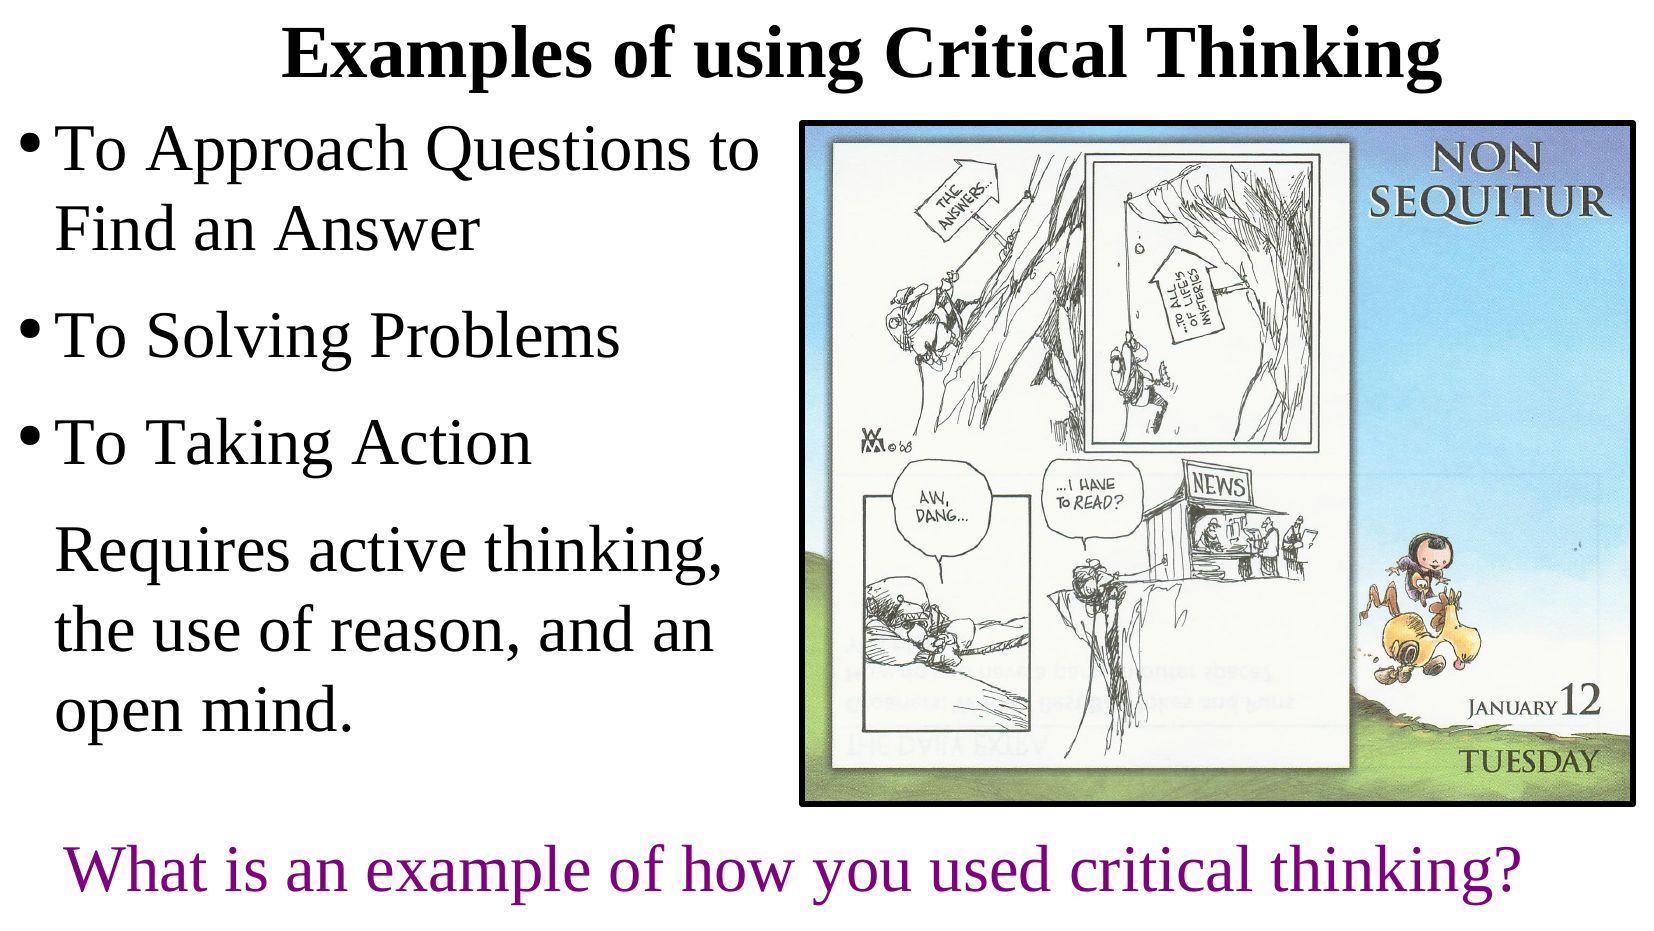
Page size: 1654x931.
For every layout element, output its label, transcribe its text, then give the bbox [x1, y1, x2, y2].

picture [805, 126, 1630, 802]
text_box What is an example of how you used critical thinking? [48, 817, 1576, 930]
text_box To Approach Questions to Find an Answer To Solving Problems To Taking Action Requires active thinking, the use of reason, and an open mind. [2, 96, 788, 807]
title Examples of using Critical Thinking [0, 0, 1654, 106]
